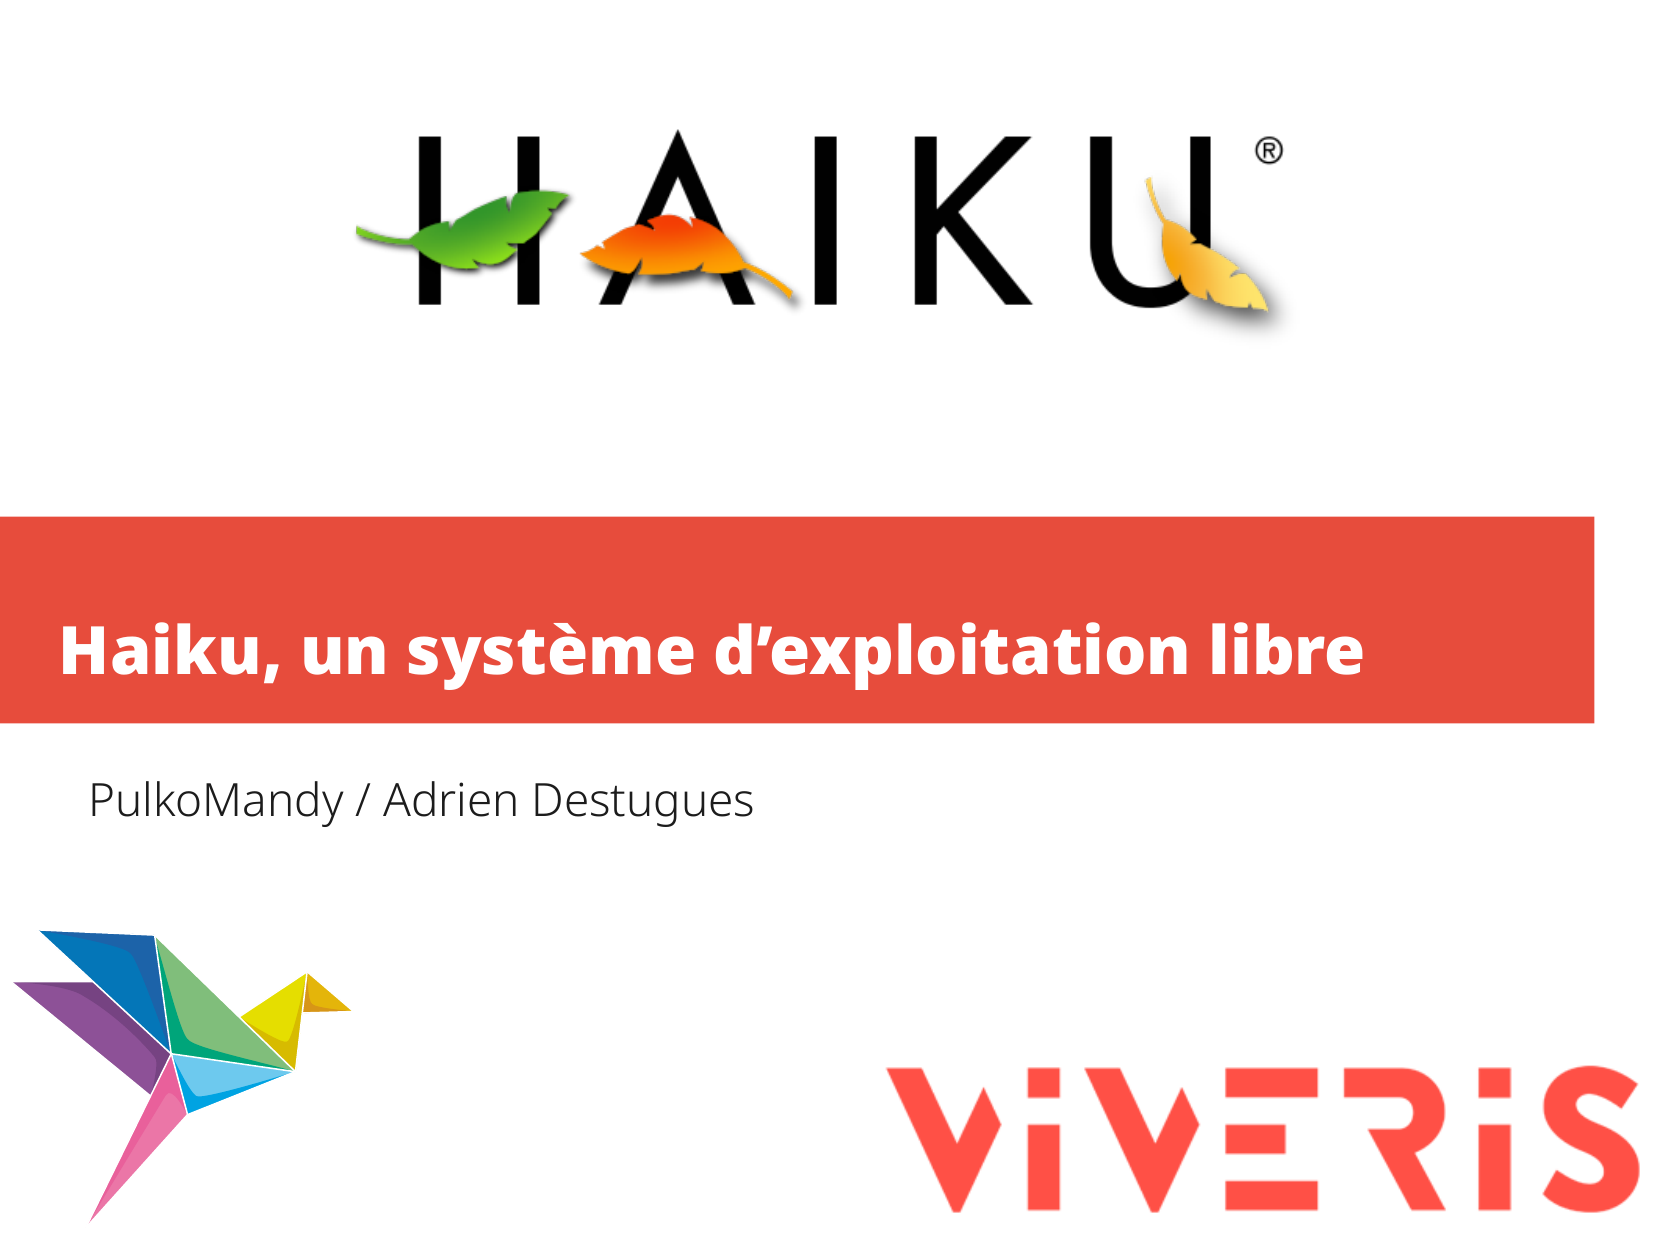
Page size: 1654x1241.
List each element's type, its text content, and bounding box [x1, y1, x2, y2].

title Haiku, un système d’exploitation libre [59, 546, 1595, 694]
picture [352, 129, 1300, 349]
picture [10, 929, 355, 1229]
picture [872, 1039, 1654, 1241]
subtitle PulkoMandy / Adrien Destugues [88, 767, 1595, 1182]
